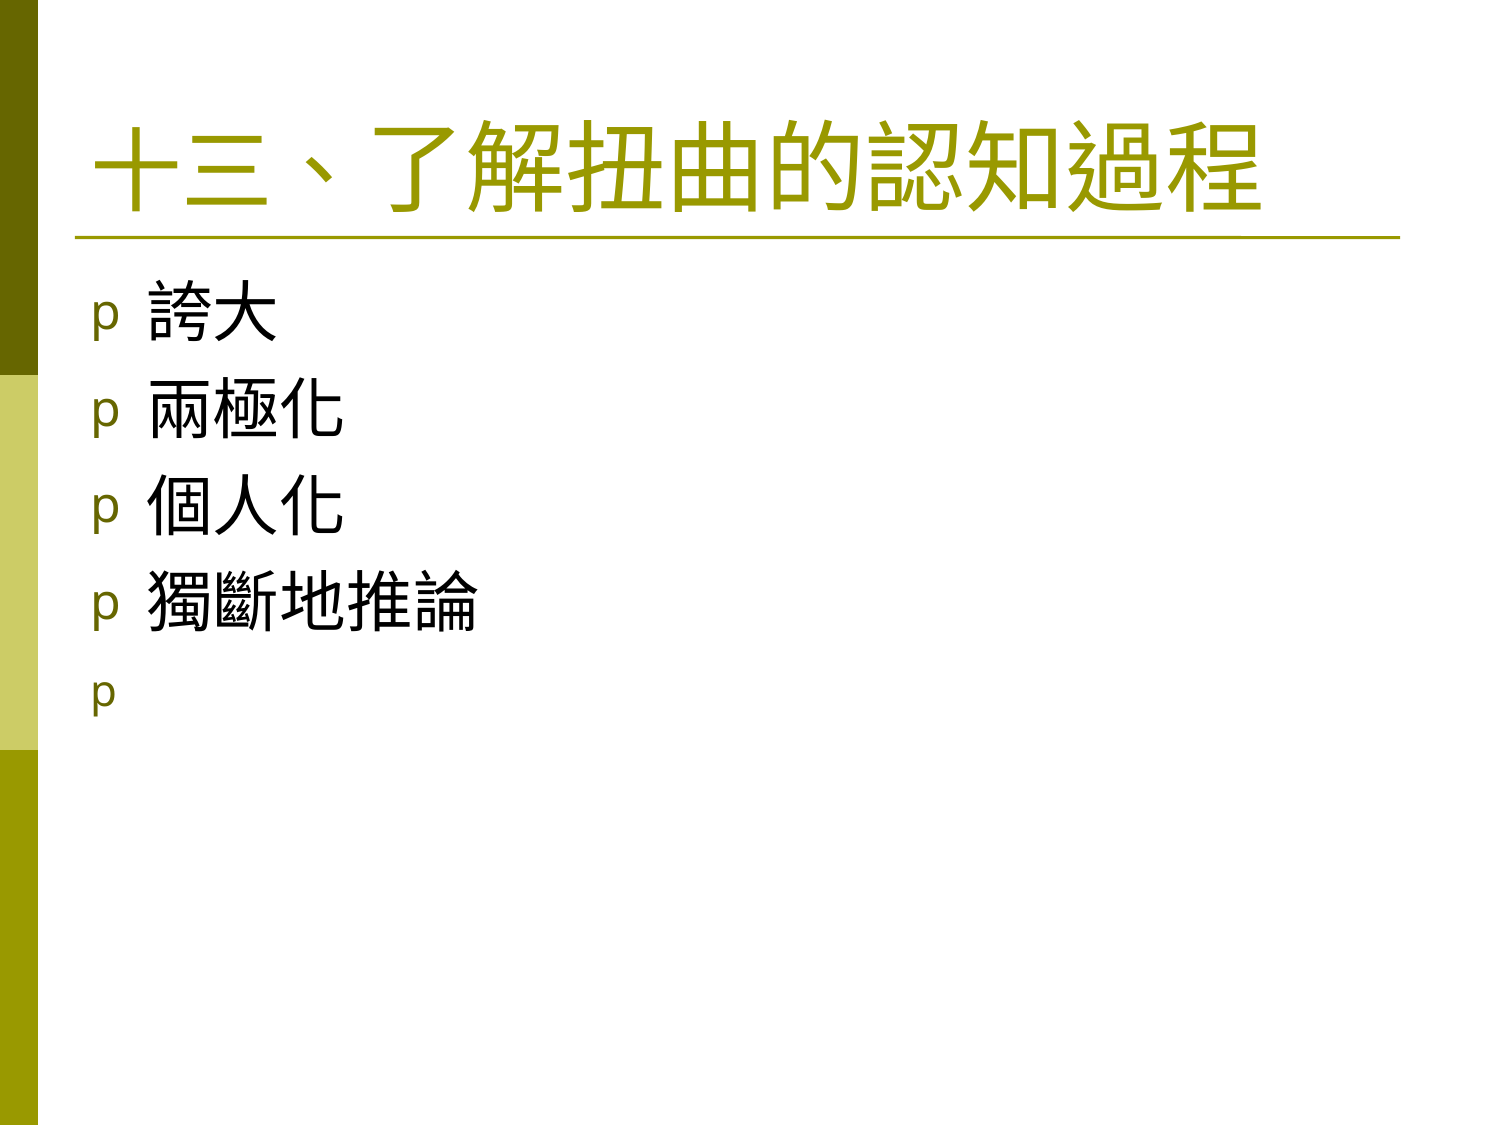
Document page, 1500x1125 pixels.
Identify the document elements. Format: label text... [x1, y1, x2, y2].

title 十三、了解扭曲的認知過程 [75, 45, 1426, 233]
list 誇大 兩極化 個人化 獨斷地推論 [75, 262, 1426, 1006]
